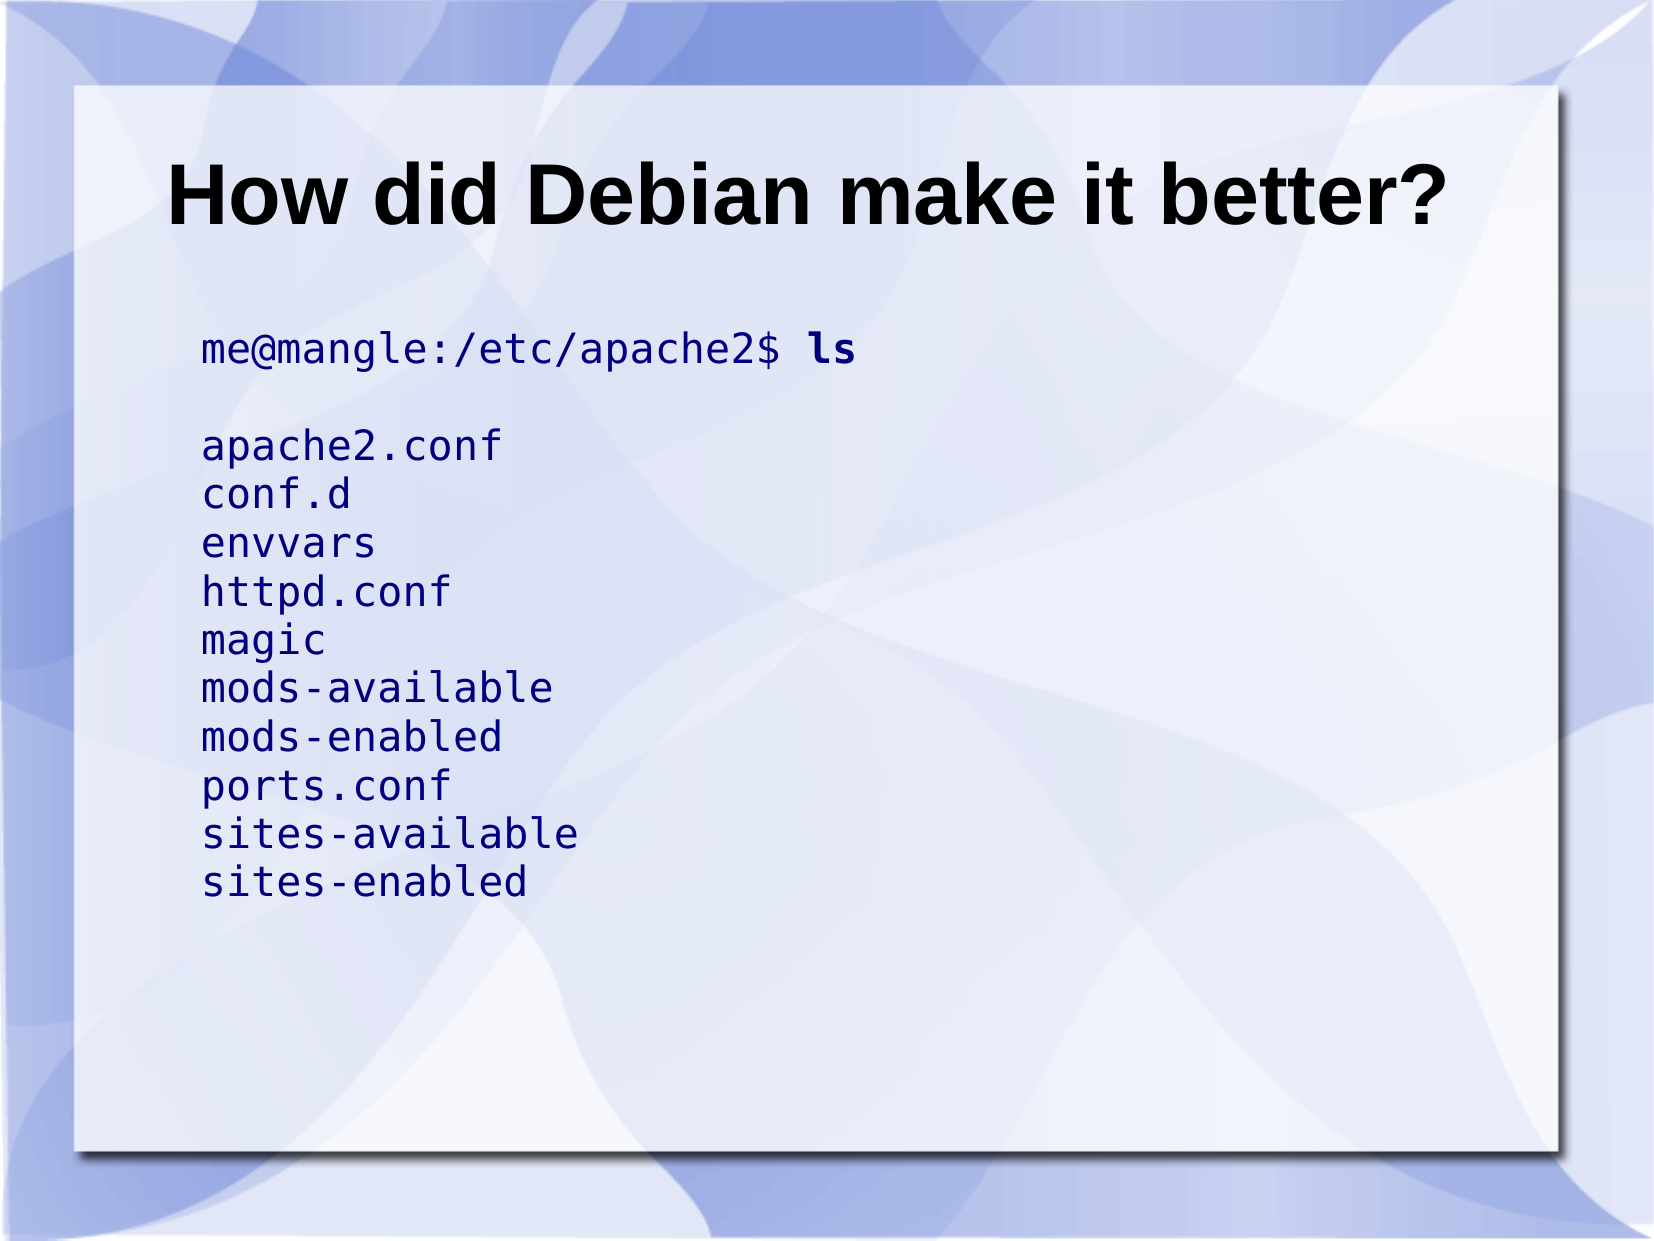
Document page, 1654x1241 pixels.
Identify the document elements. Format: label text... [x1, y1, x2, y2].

title How did Debian make it better? [82, 90, 1536, 298]
picture [0, 0, 1654, 1241]
list me@mangle:/etc/apache2$ ls apache2.conf conf.d envvars httpd.conf magic mods-available mods-enabled ports.conf sites-available sites-enabled [129, 324, 1489, 1045]
